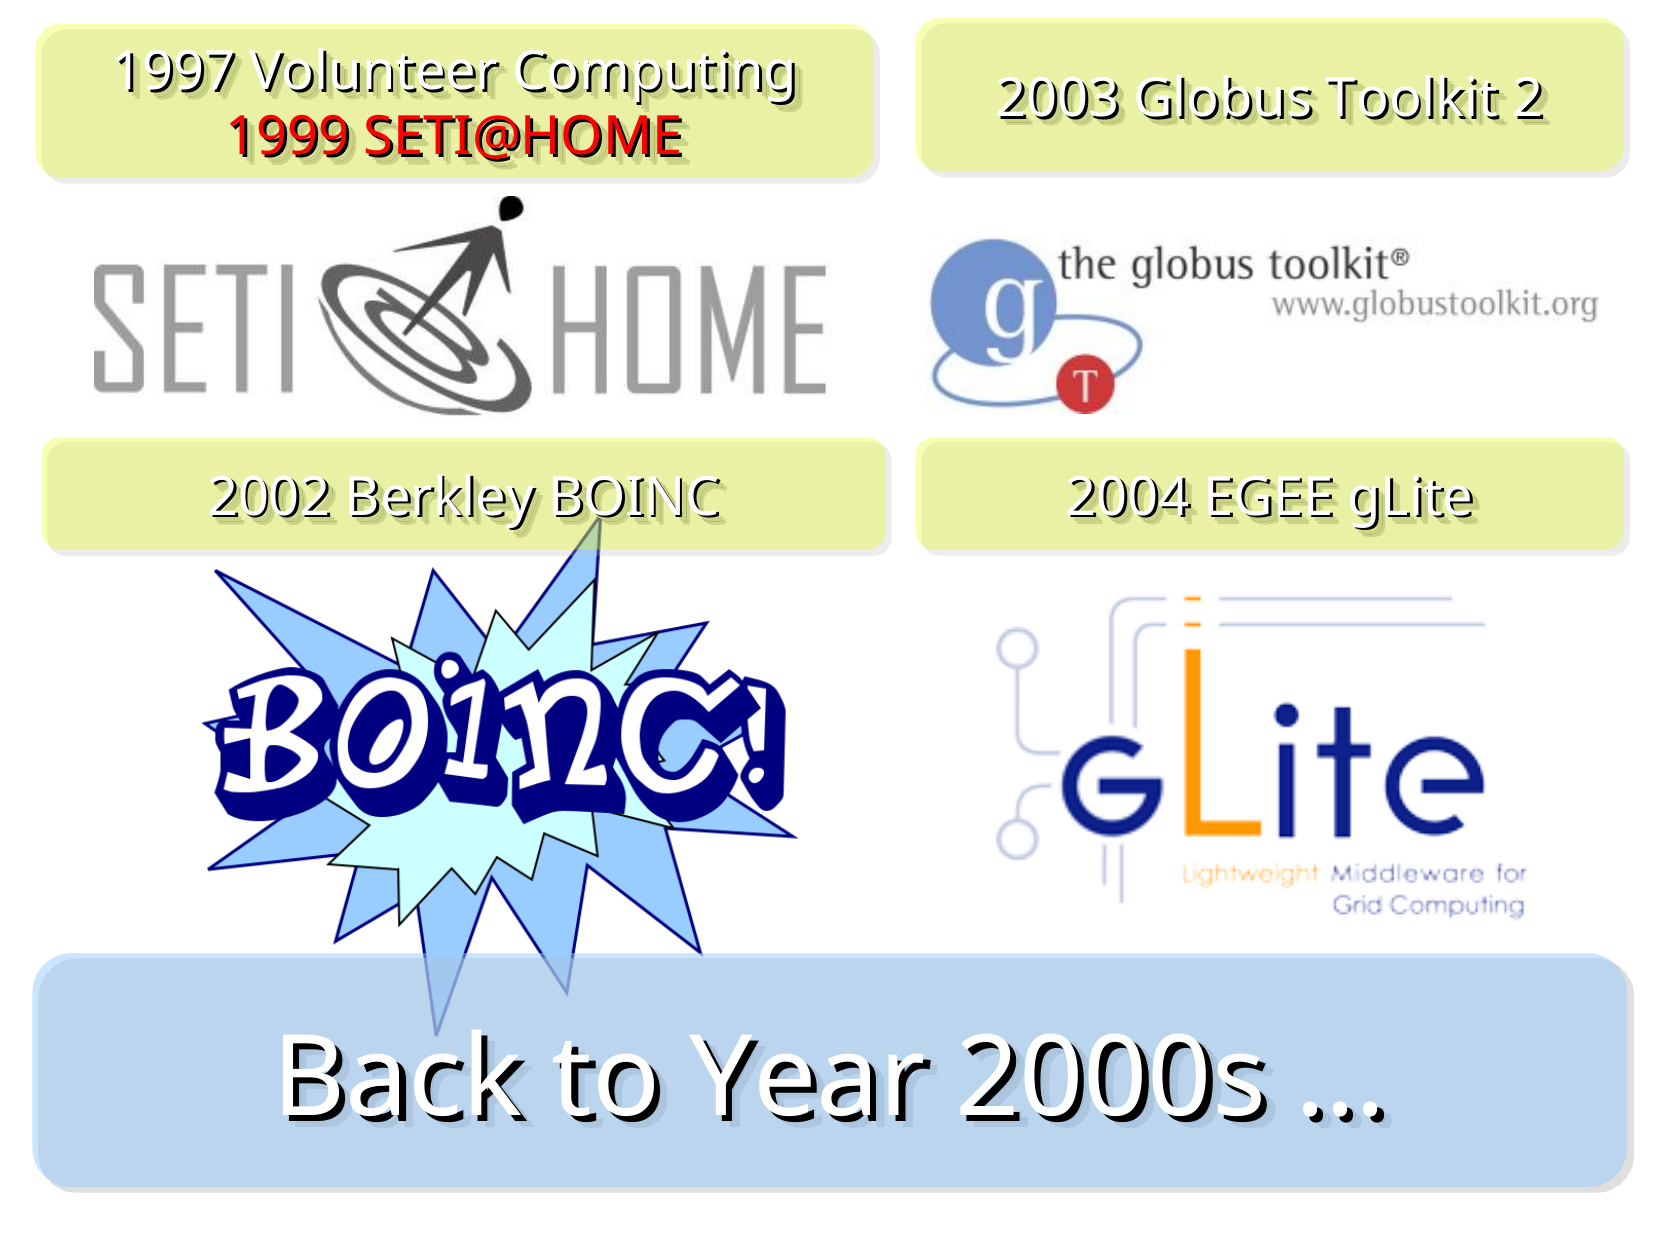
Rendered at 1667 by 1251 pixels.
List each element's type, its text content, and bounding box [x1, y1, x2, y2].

text_box 2004 EGEE gLite [915, 436, 1624, 550]
picture [202, 550, 799, 953]
picture [926, 236, 1599, 414]
text_box 1997 Volunteer Computing 1999 SETI@HOME [35, 23, 874, 178]
picture [974, 581, 1551, 936]
text_box 2003 Globus Toolkit 2 [915, 17, 1624, 172]
picture [94, 196, 840, 420]
text_box 2002 Berkley BOINC [41, 436, 886, 550]
text_box Back to Year 2000s ... [32, 953, 1628, 1188]
